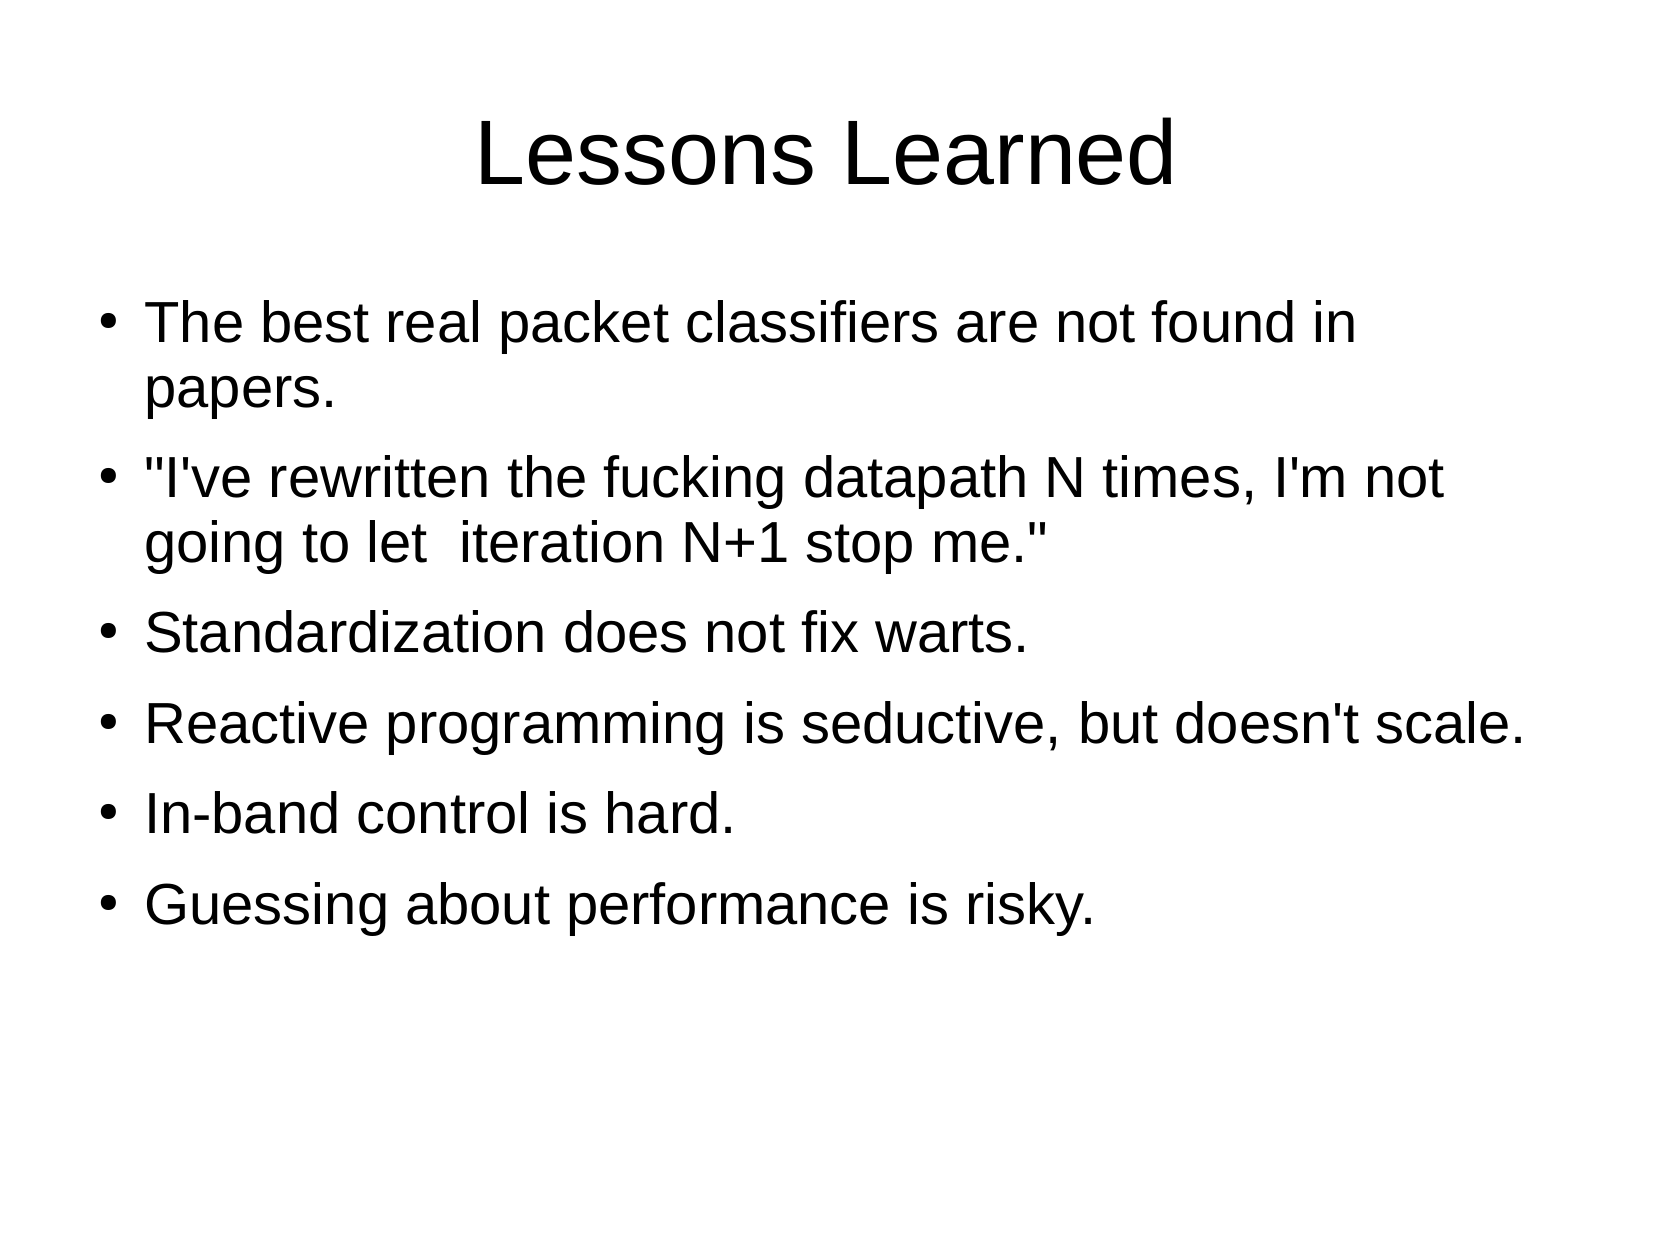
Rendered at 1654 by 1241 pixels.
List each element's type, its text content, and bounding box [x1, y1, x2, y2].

title Lessons Learned [82, 49, 1571, 257]
list The best real packet classifiers are not found in papers. "I've rewritten the fucking datapath N times, I'm not going to let iteration N+1 stop me." Standardization does not fix warts. Reactive programming is seductive, but doesn't scale. In-band control is hard. Guessing about performance is risky. [82, 290, 1538, 1010]
